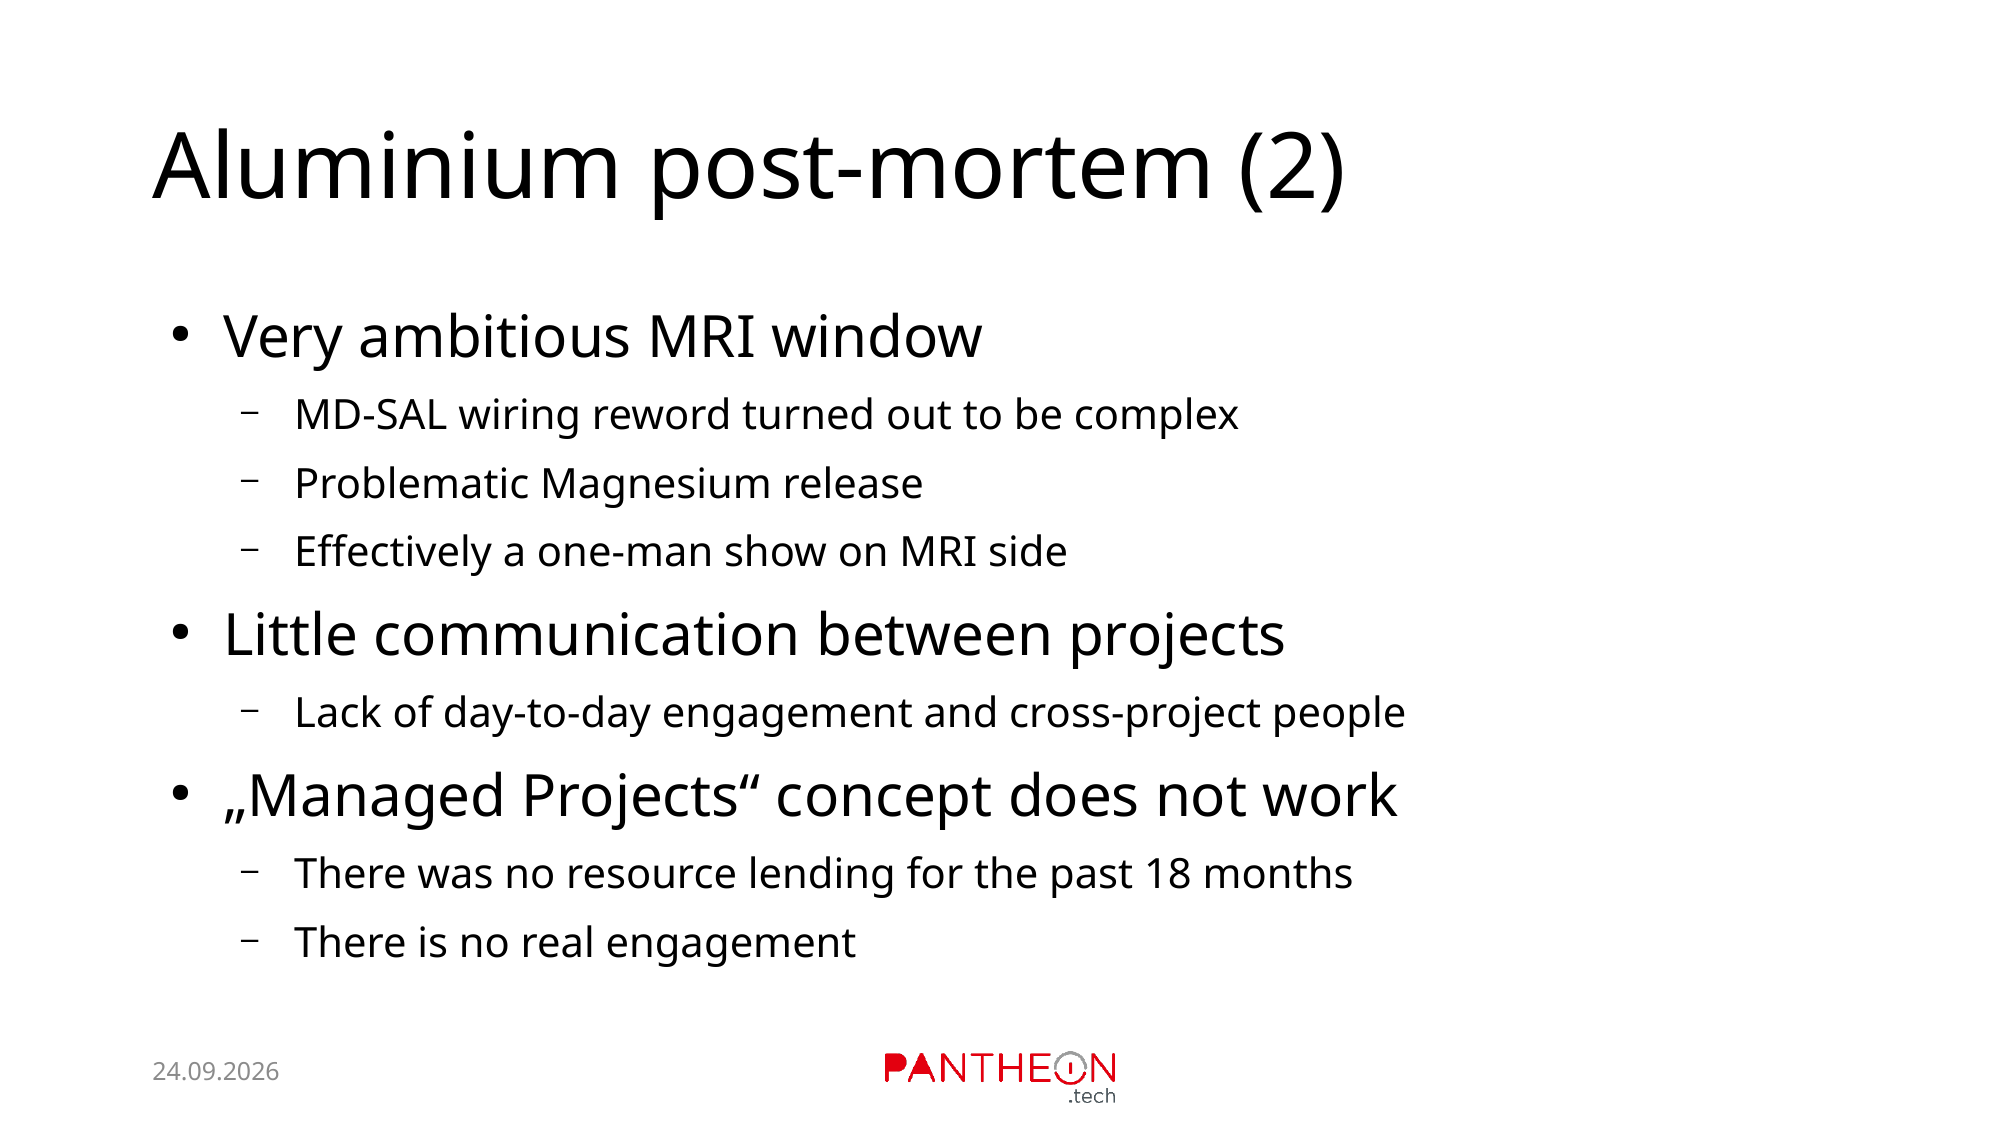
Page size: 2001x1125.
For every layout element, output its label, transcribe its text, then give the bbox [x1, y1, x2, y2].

picture [885, 1051, 1115, 1103]
list Very ambitious MRI window MD-SAL wiring reword turned out to be complex Problematic Magnesium release Effectively a one-man show on MRI side Little communication between projects Lack of day-to-day engagement and cross-project people „Managed Projects“ concept does not work There was no resource lending for the past 18 months There is no real engagement [137, 299, 1863, 1014]
title Aluminium post-mortem (2) [137, 59, 1863, 278]
slide_number 15.10.2020 [137, 1042, 588, 1103]
